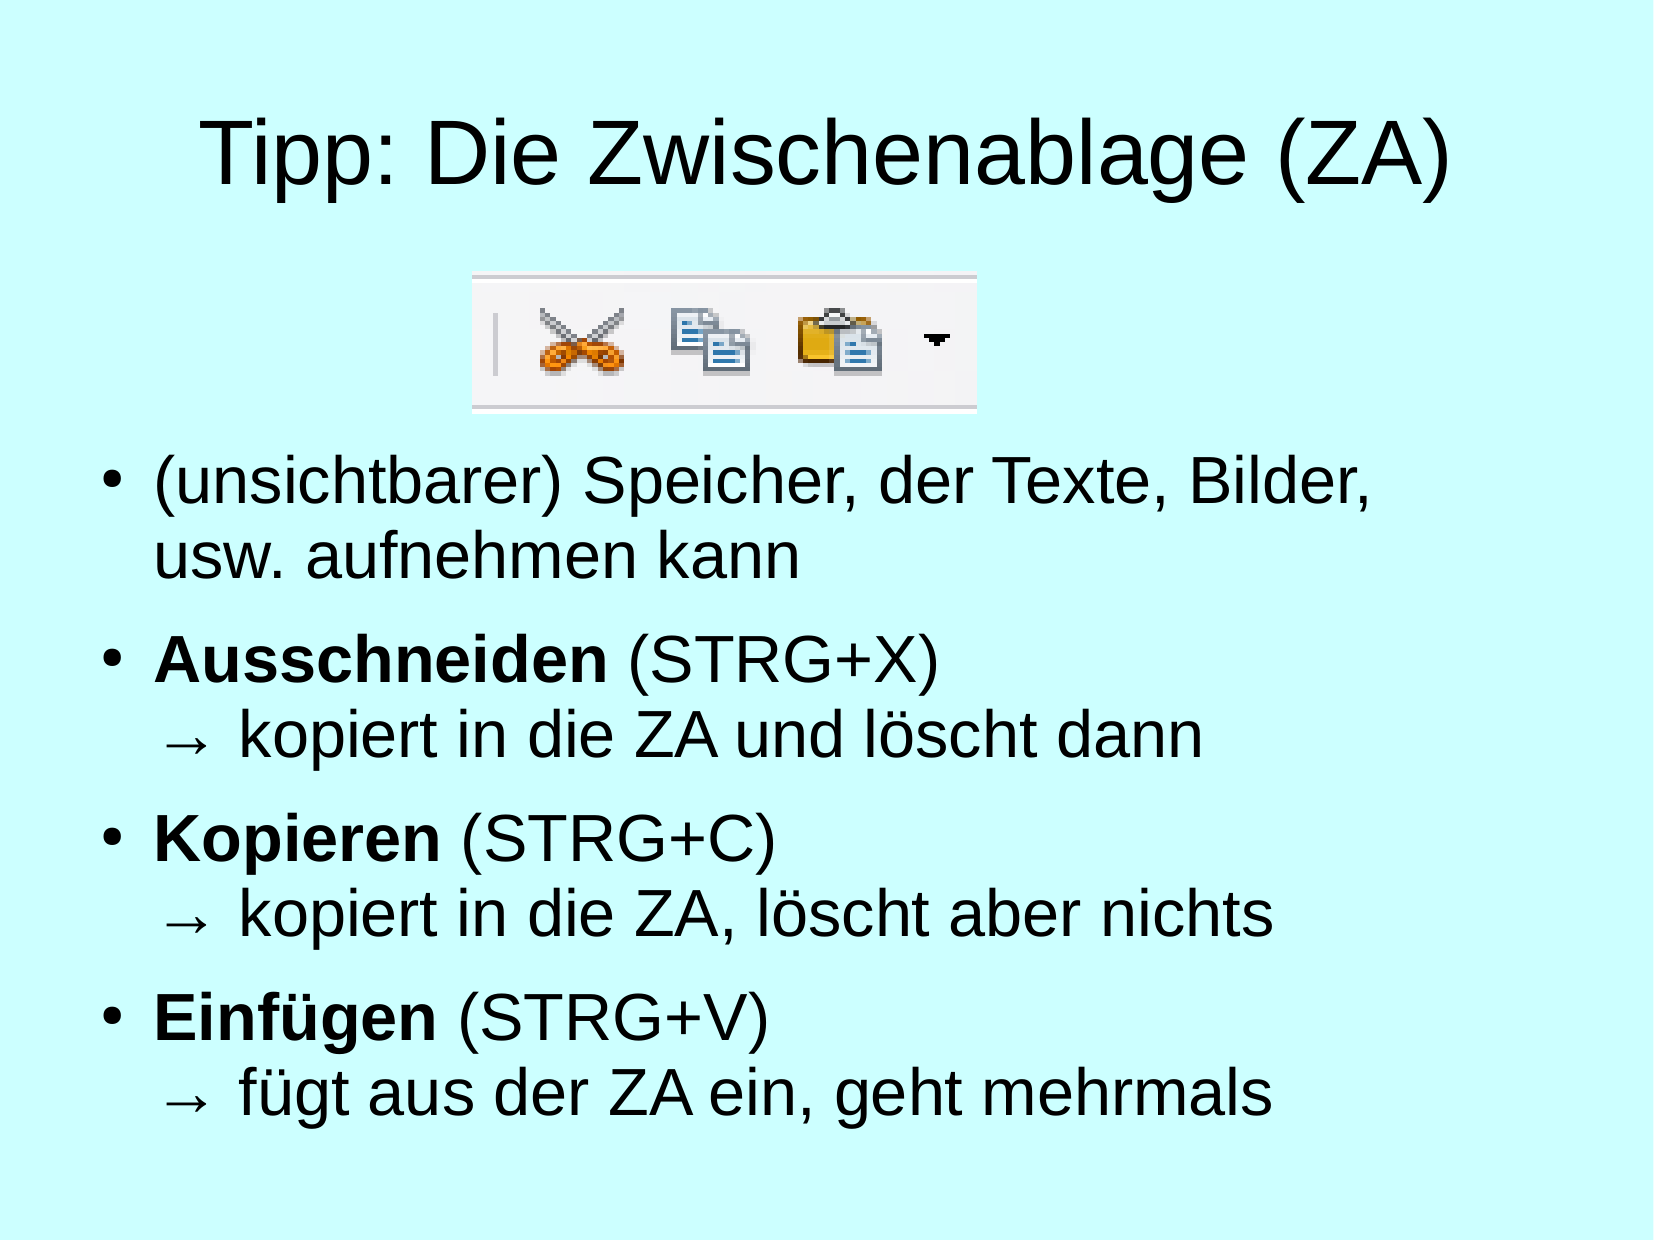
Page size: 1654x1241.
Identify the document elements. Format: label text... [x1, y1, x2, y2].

list (unsichtbarer) Speicher, der Texte, Bilder, usw. aufnehmen kann Ausschneiden (STRG+X) → kopiert in die ZA und löscht dann Kopieren (STRG+C) → kopiert in die ZA, löscht aber nichts Einfügen (STRG+V) → fügt aus der ZA ein, geht mehrmals [82, 442, 1447, 1130]
picture [472, 271, 977, 414]
title Tipp: Die Zwischenablage (ZA) [82, 49, 1571, 257]
